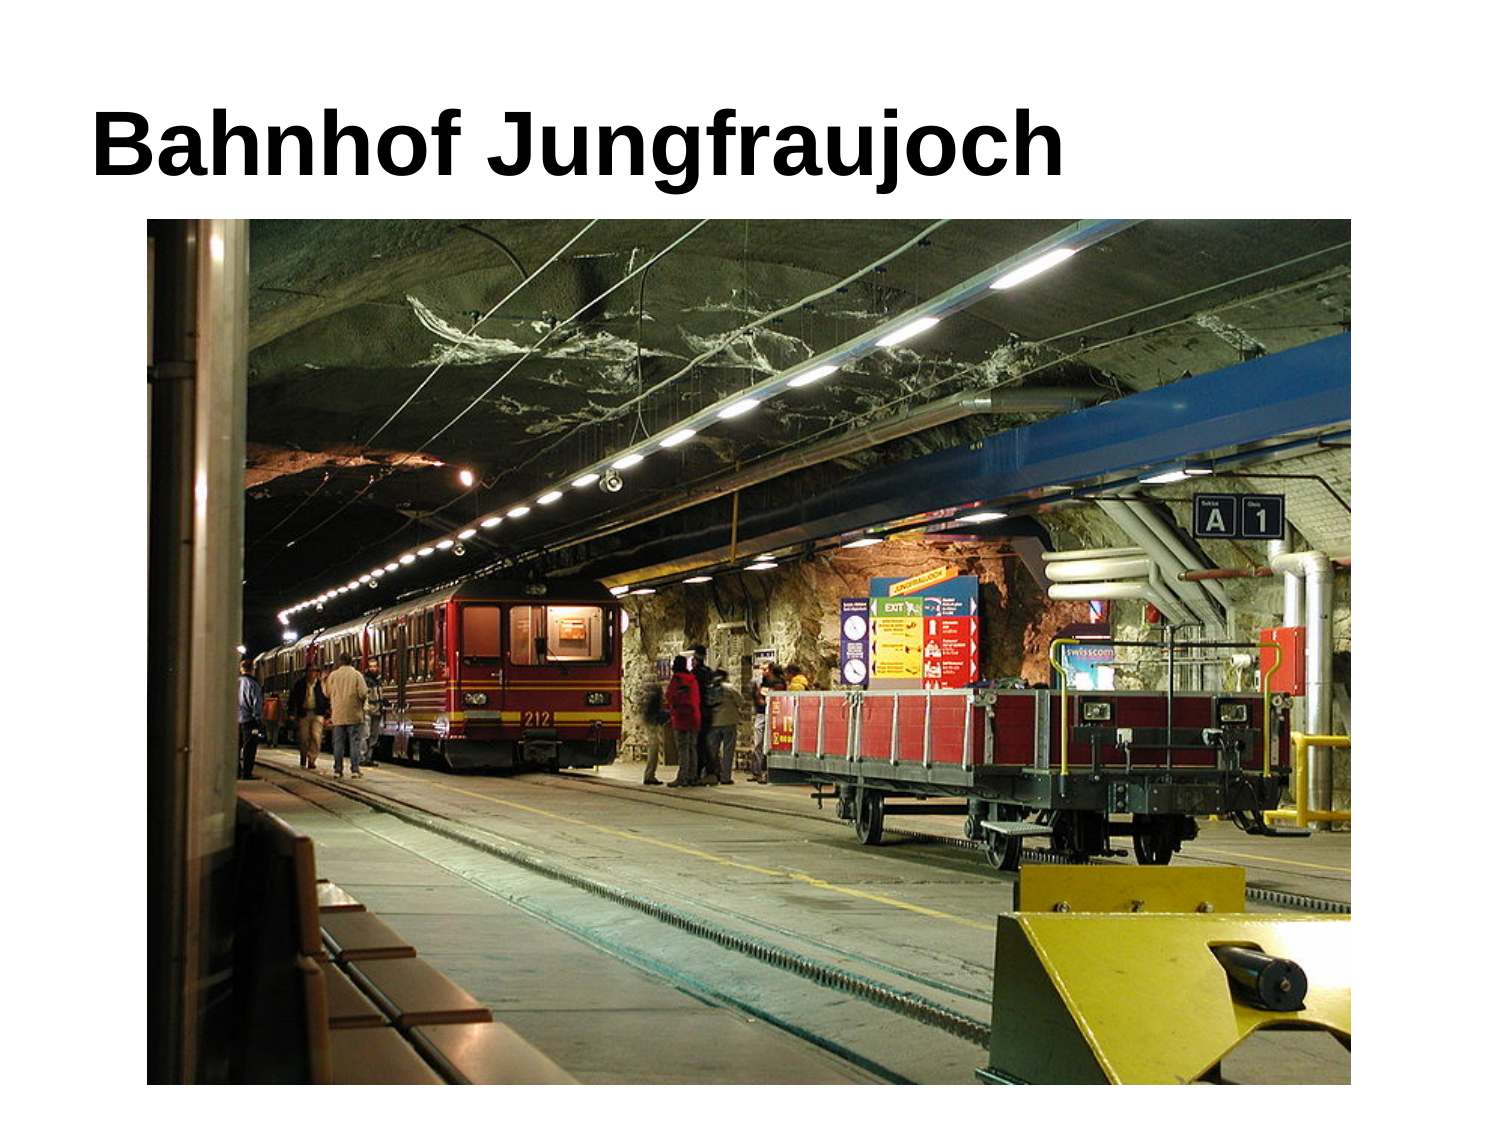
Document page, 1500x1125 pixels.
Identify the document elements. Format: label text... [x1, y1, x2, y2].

picture [147, 233, 1351, 1085]
title Bahnhof Jungfraujoch [75, 45, 1426, 233]
